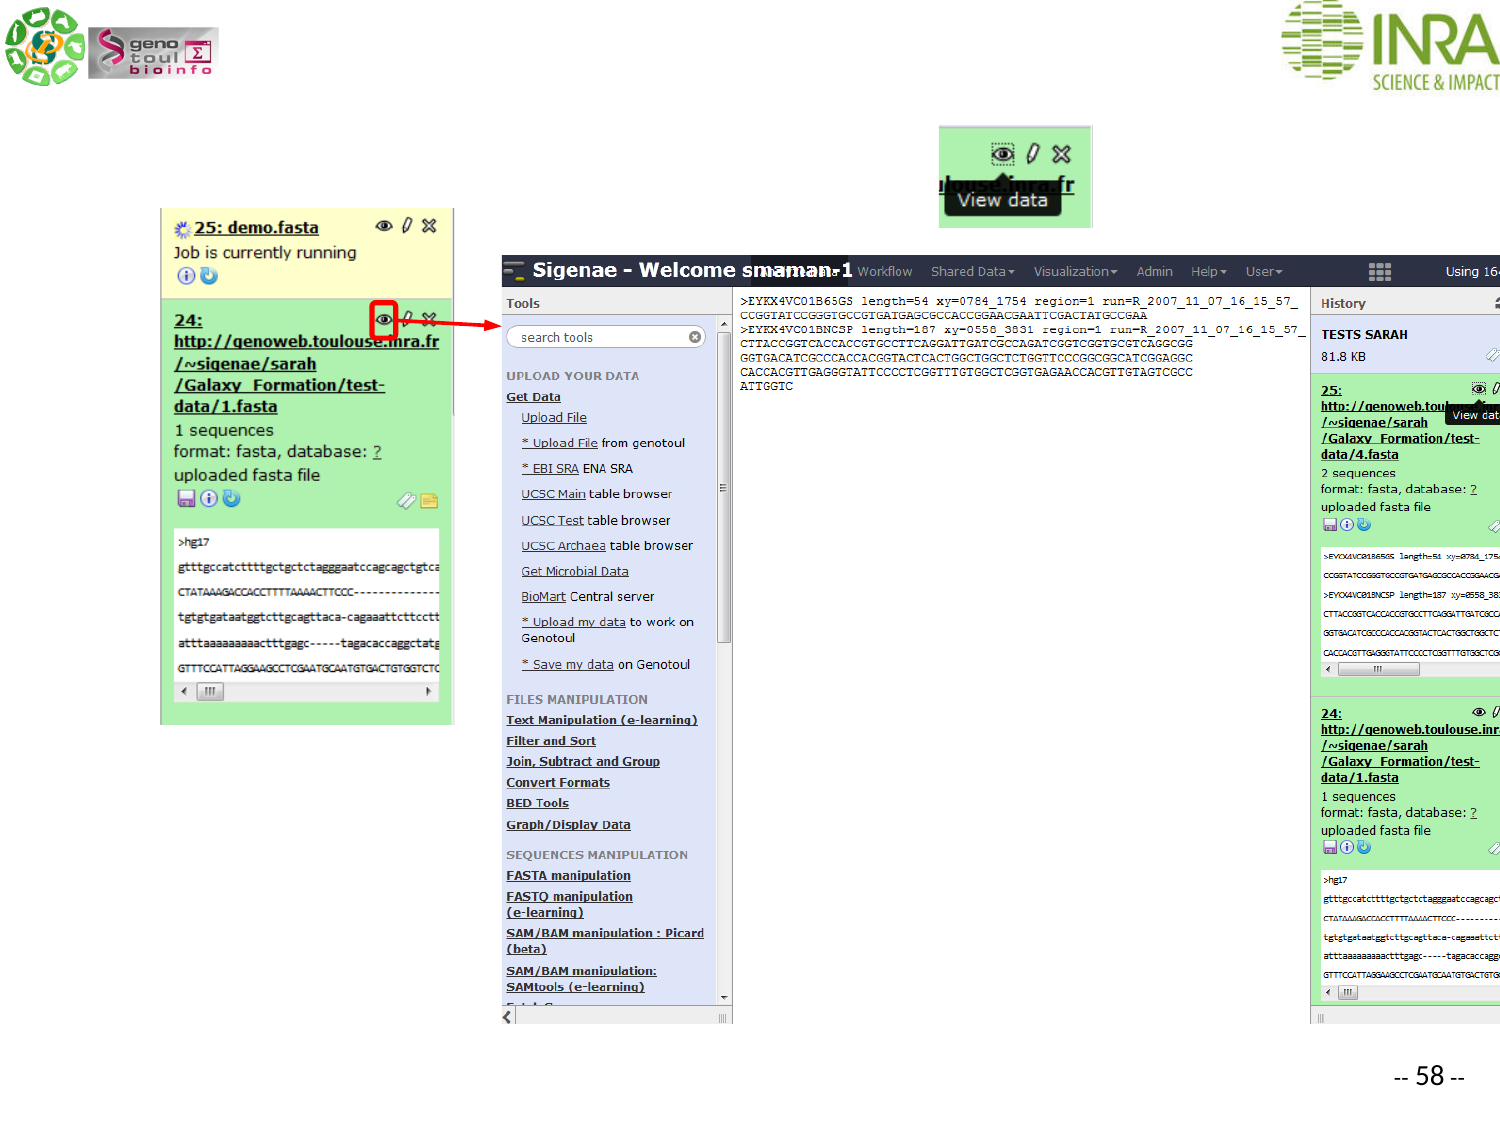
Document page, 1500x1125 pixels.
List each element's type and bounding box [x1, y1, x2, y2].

picture [938, 125, 1093, 228]
picture [501, 255, 1500, 1024]
picture [5, 7, 85, 86]
picture [1281, 0, 1500, 110]
picture [375, 306, 393, 335]
picture [88, 27, 219, 79]
picture [159, 208, 455, 725]
